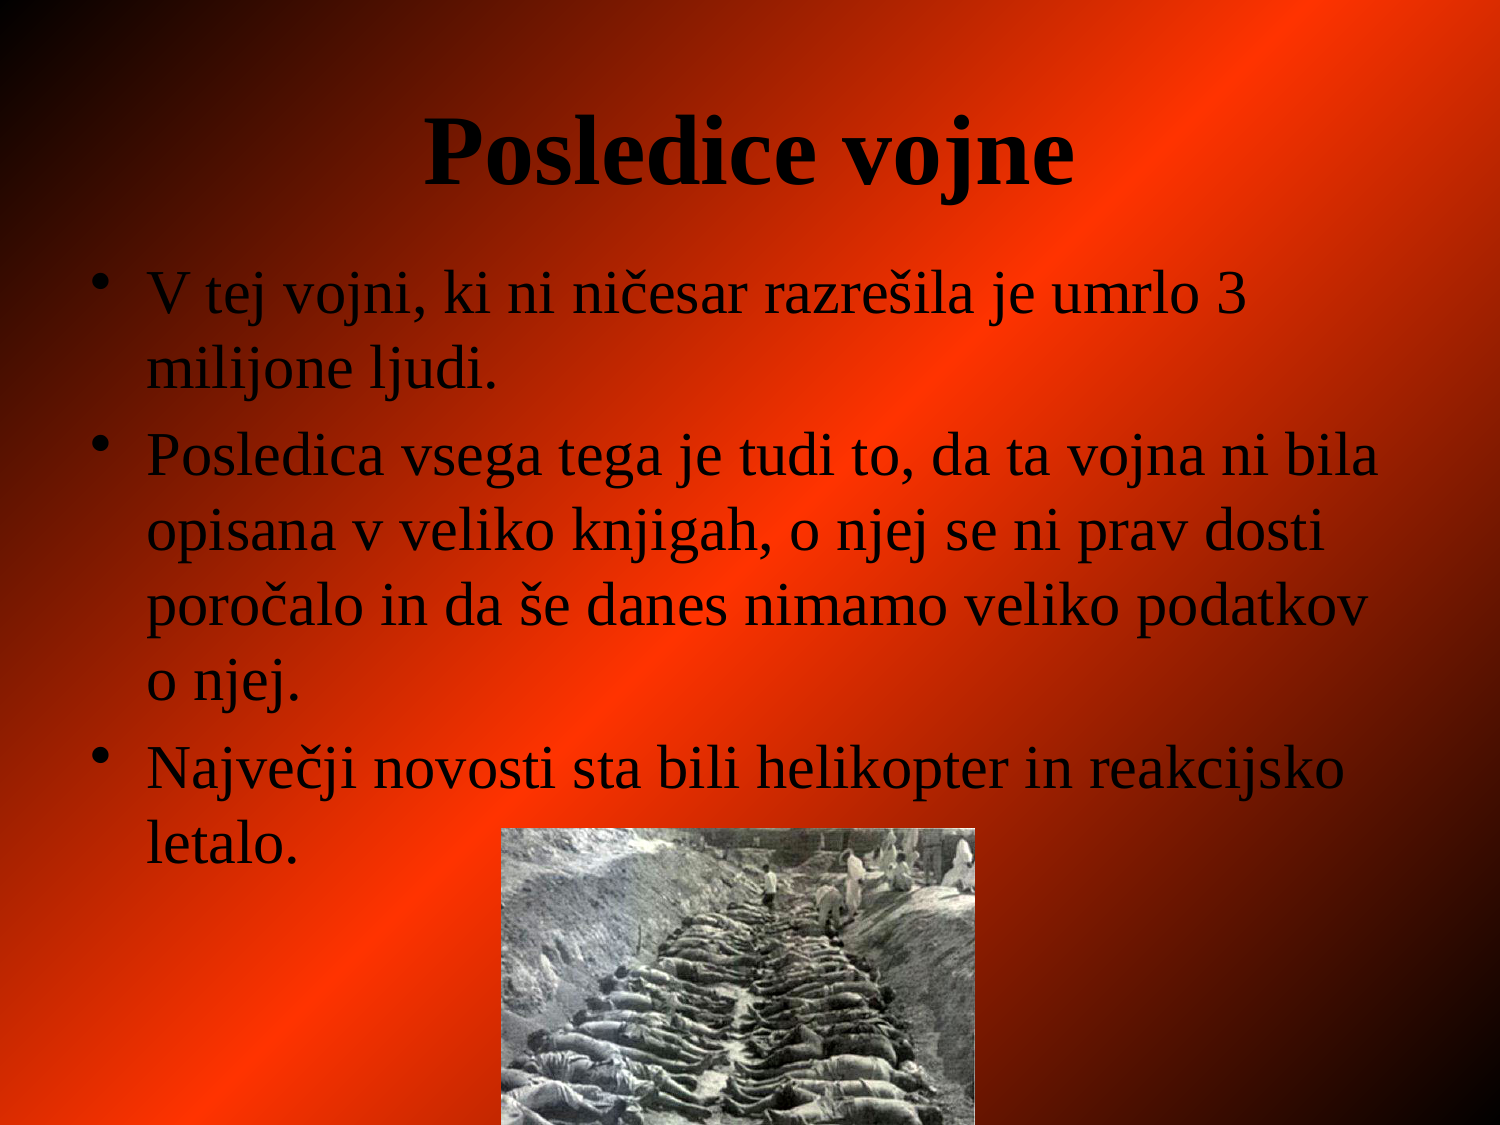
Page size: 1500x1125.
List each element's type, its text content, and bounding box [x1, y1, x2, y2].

list V tej vojni, ki ni ničesar razrešila je umrlo 3 milijone ljudi. Posledica vsega tega je tudi to, da ta vojna ni bila opisana v veliko knjigah, o njej se ni prav dosti poročalo in da še danes nimamo veliko podatkov o njej. Največji novosti sta bili helikopter in reakcijsko letalo. [75, 243, 1425, 1005]
picture [501, 828, 975, 1125]
title Posledice vojne [75, 45, 1425, 243]
